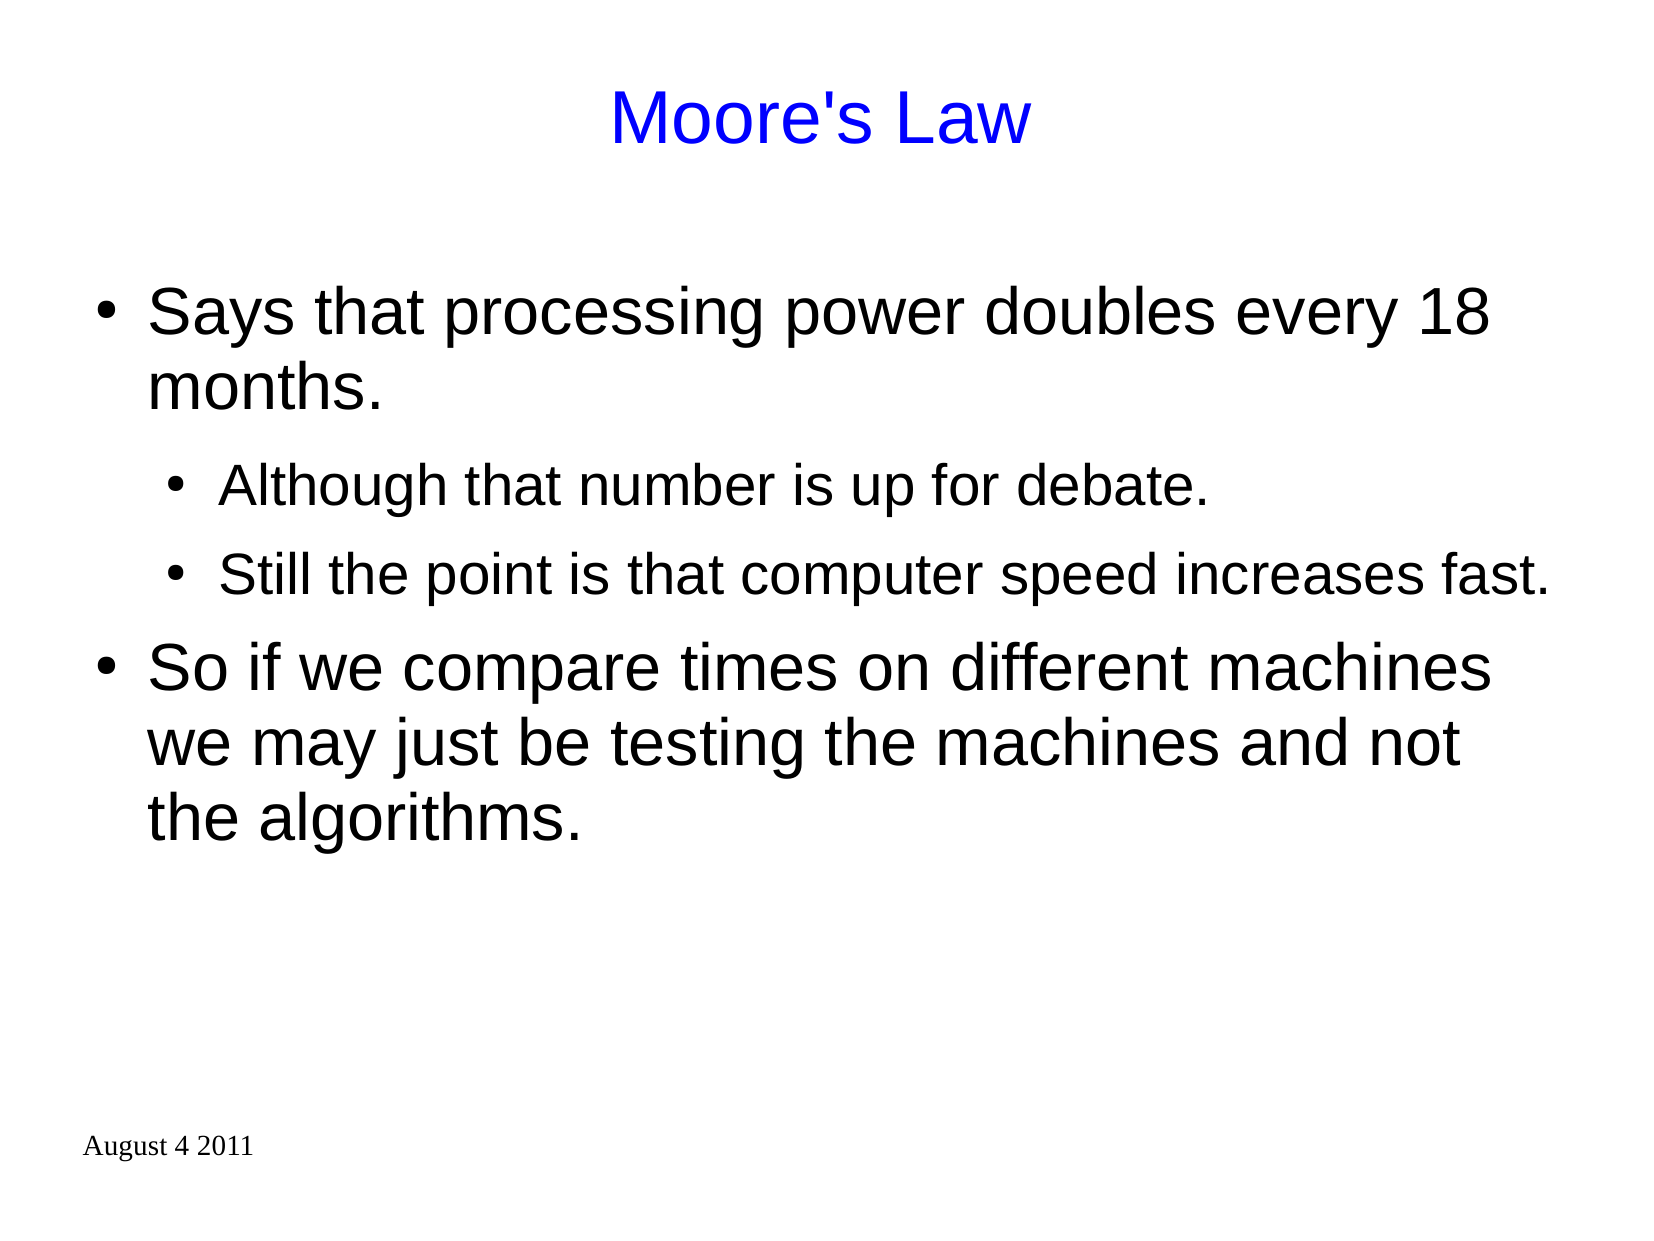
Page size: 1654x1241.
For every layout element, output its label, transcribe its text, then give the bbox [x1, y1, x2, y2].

list Says that processing power doubles every 18 months. Although that number is up for debate. Still the point is that computer speed increases fast. So if we compare times on different machines we may just be testing the machines and not the algorithms. [76, 274, 1565, 1093]
title Moore's Law [76, 58, 1565, 178]
